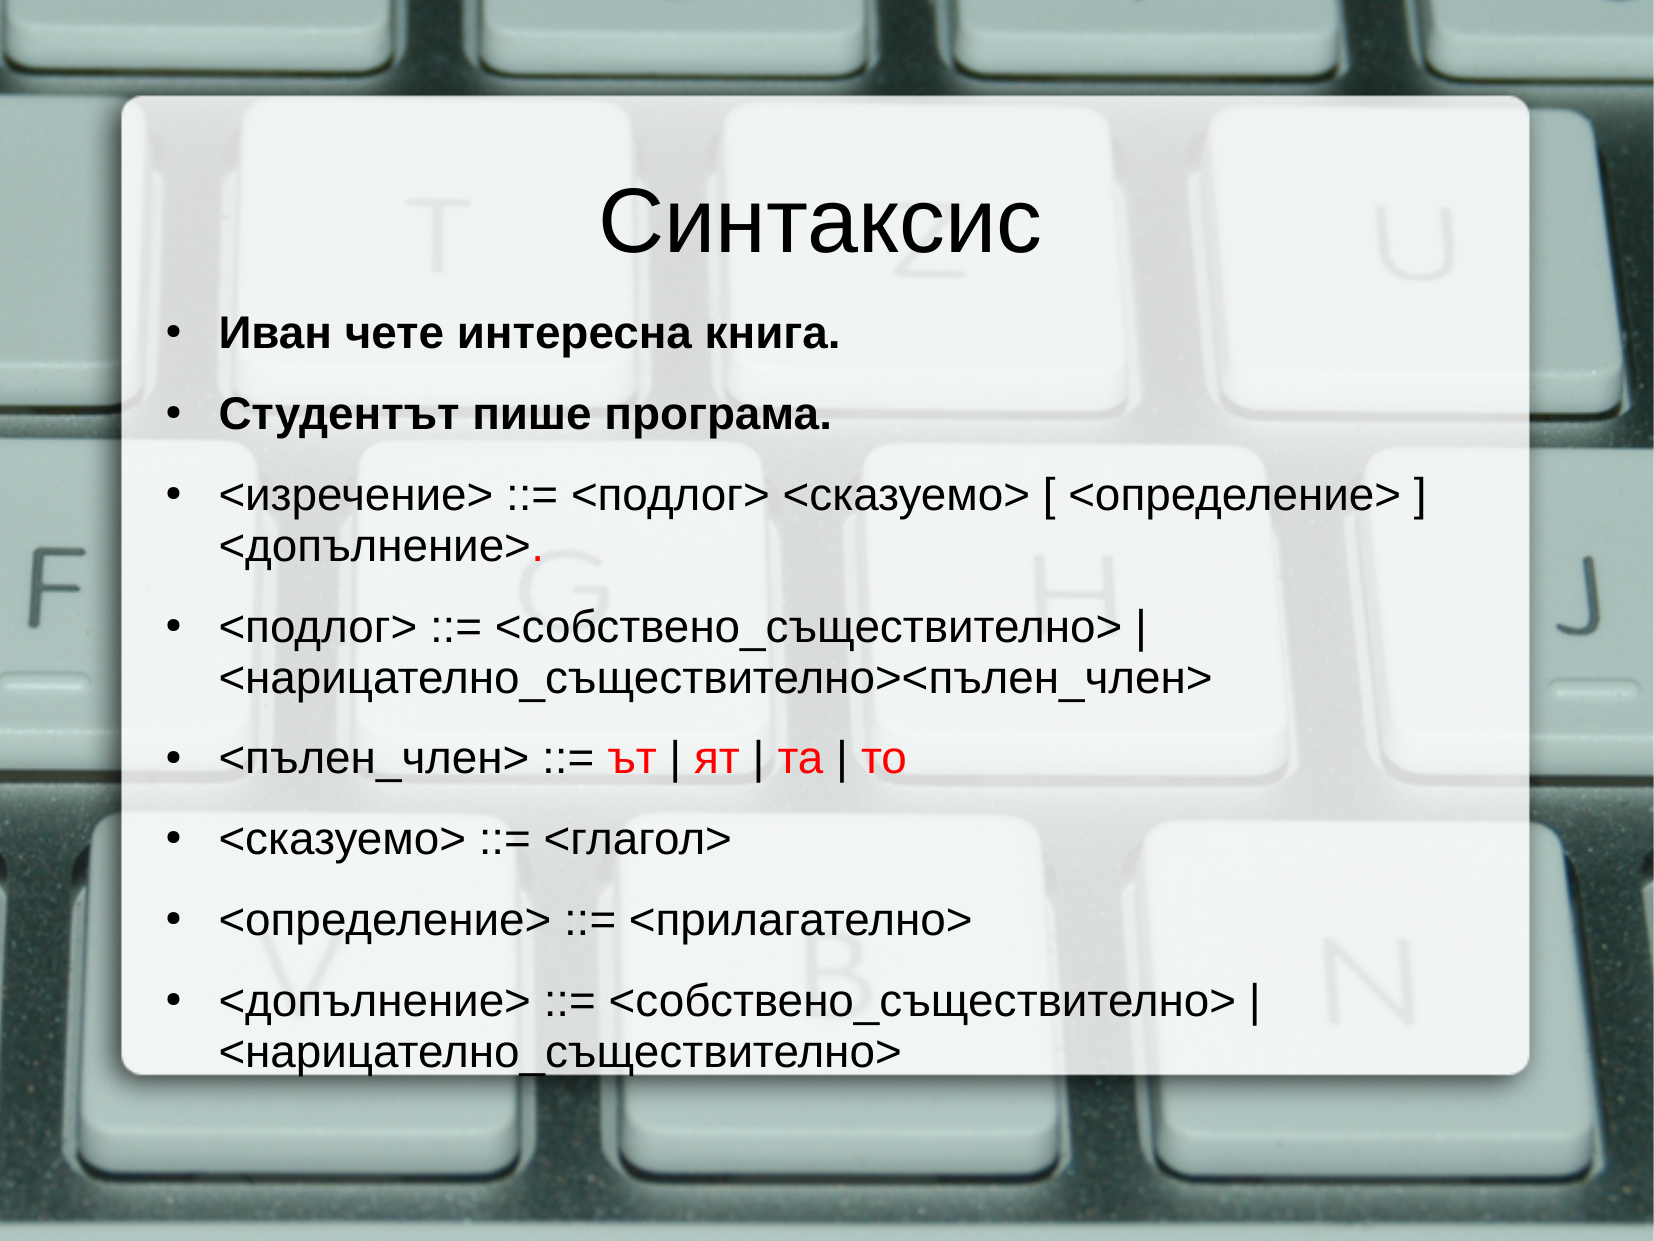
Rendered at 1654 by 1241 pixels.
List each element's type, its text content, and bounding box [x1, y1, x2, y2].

title Синтаксис [135, 117, 1506, 325]
picture [0, 0, 1654, 1241]
list Иван чете интересна книга. Студентът пише програма. <изречение> ::= <подлог> <сказуемо> [ <определение> ] <допълнение>. <подлог> ::= <собствено_съществително> | <нарицателно_съществително><пълен_член> <пълен_член> ::= ът | ят | та | то <сказуемо> ::= <глагол> <определение> ::= <прилагателно> <допълнение> ::= <собствено_съществително> | <нарицателно_съществително> [147, 307, 1506, 1078]
